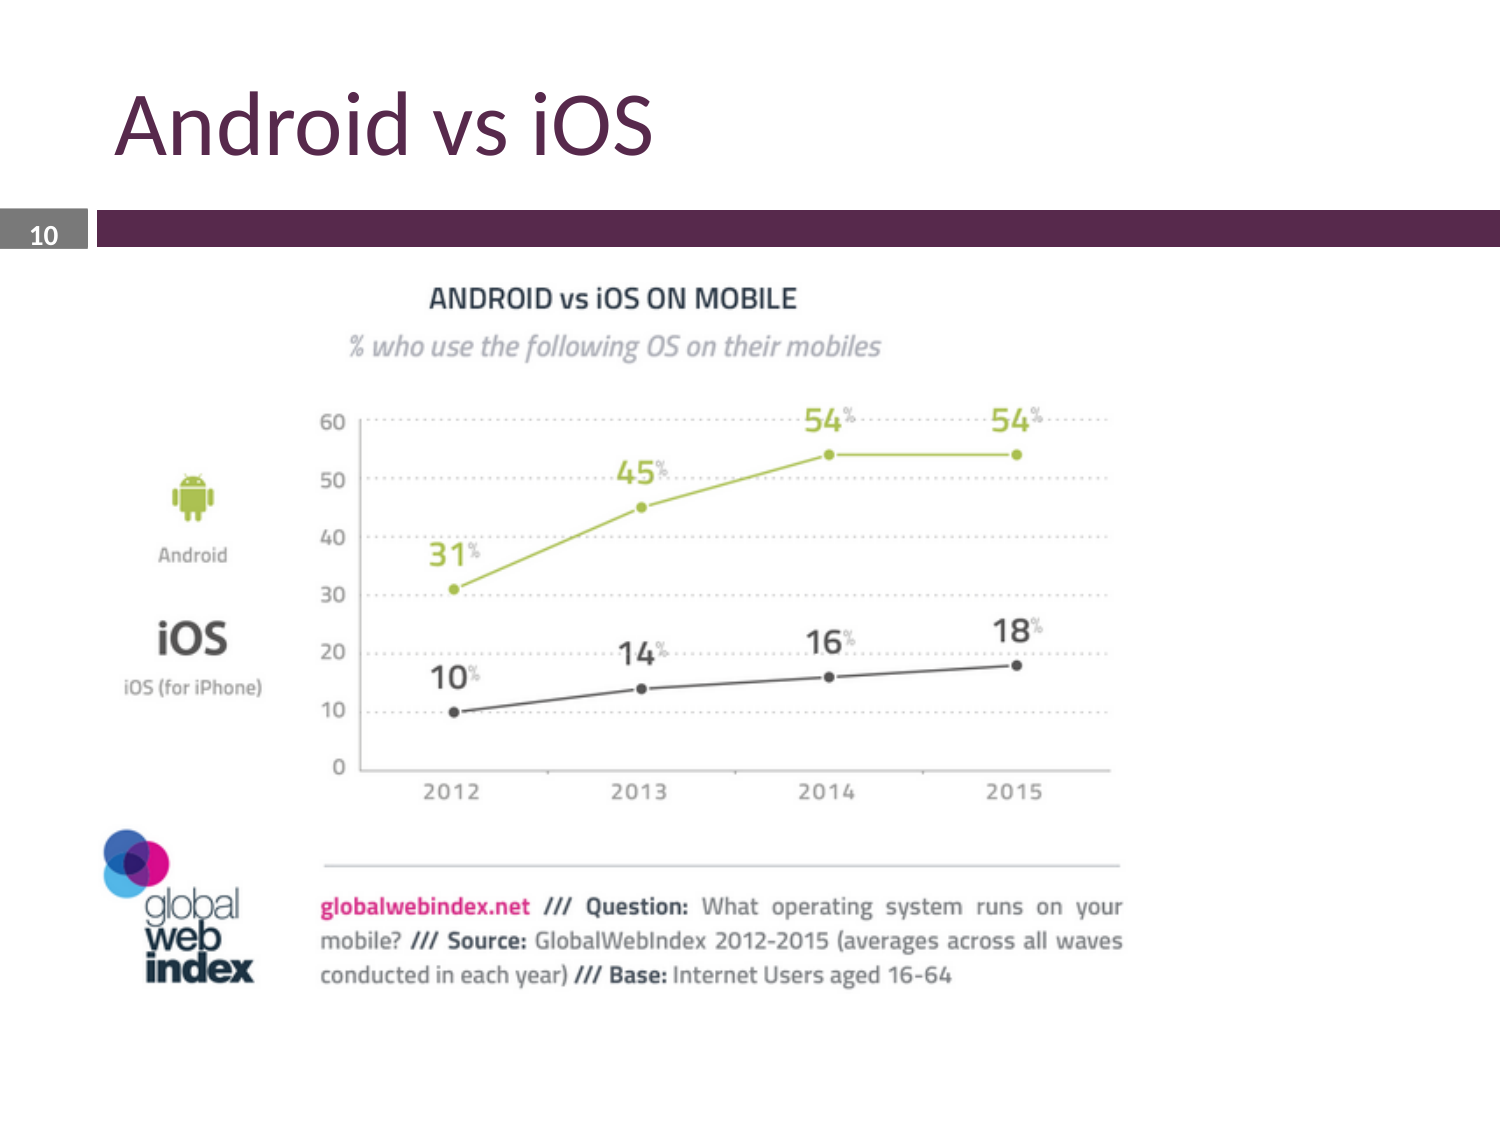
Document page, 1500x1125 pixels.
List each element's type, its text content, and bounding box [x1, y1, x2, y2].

text_box [0, 208, 88, 249]
title Android vs iOS [99, 37, 1438, 201]
picture [43, 267, 1152, 1034]
